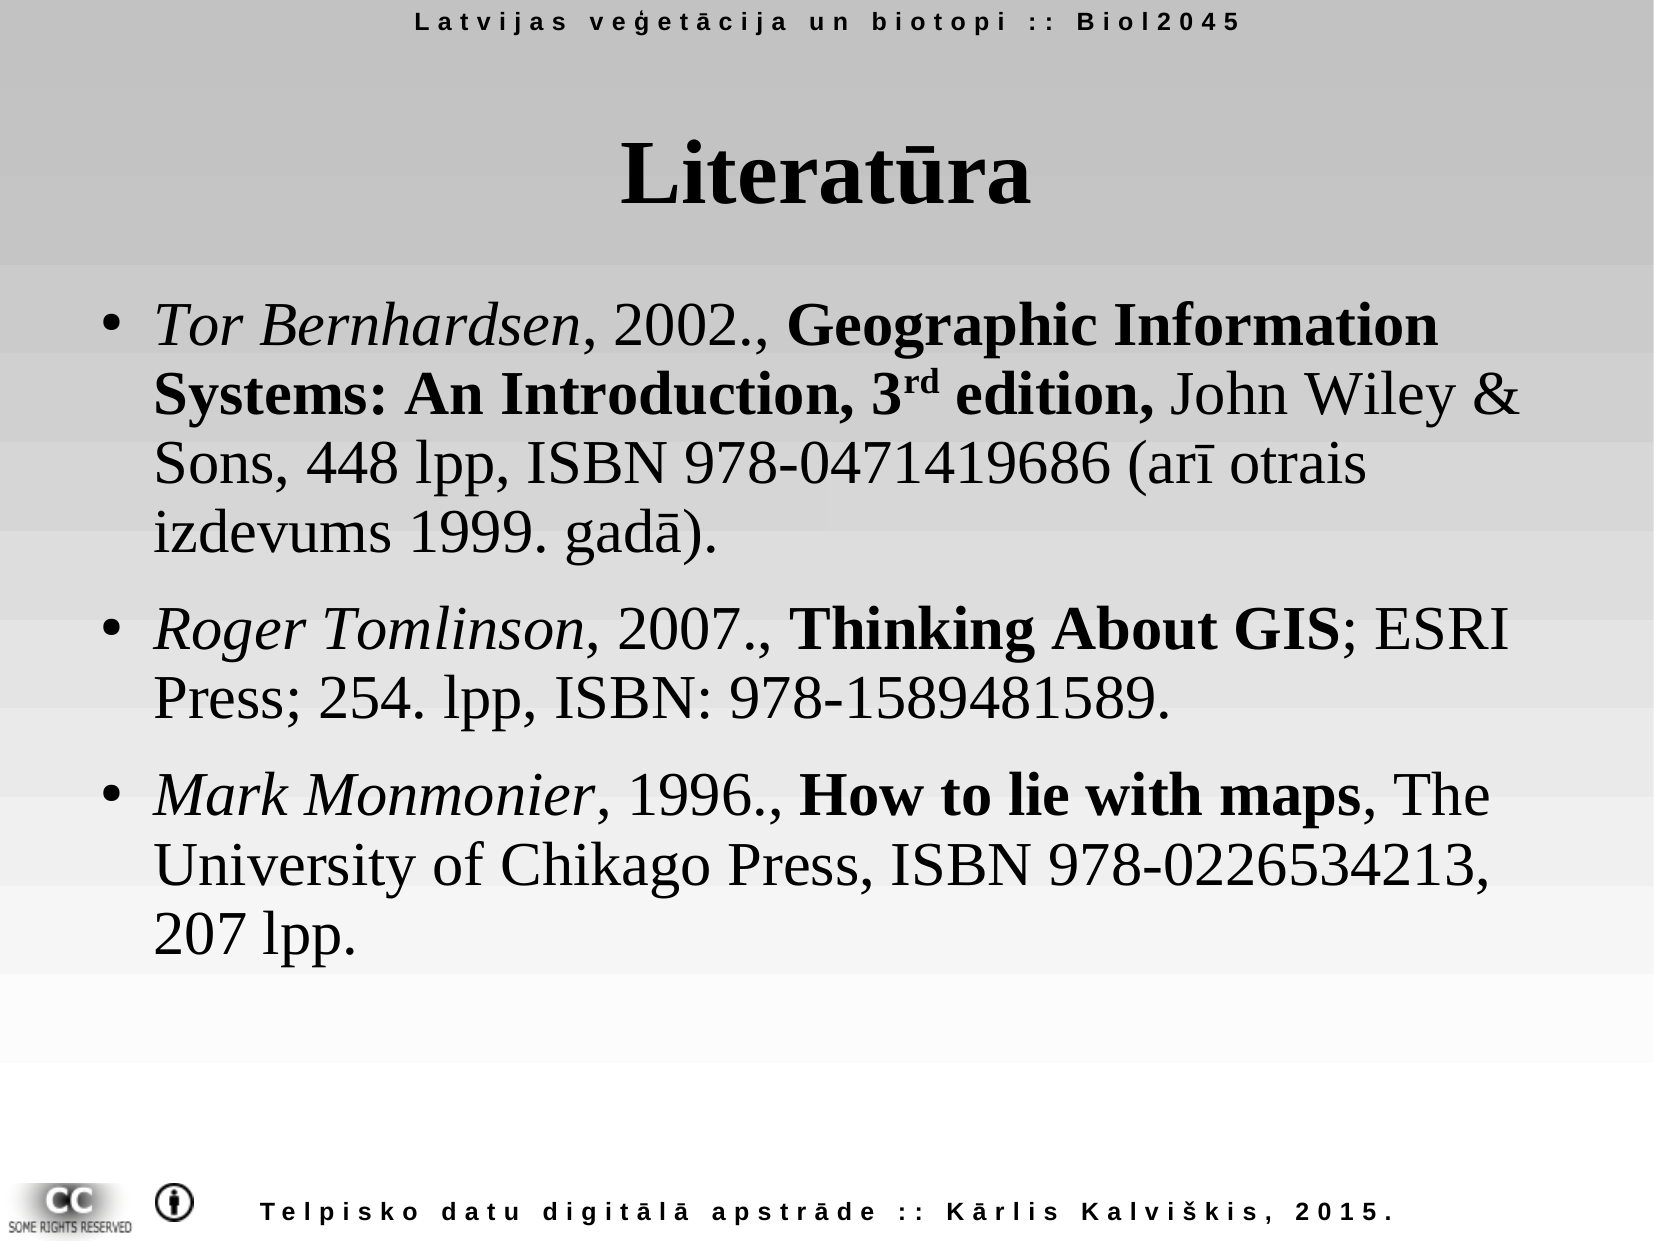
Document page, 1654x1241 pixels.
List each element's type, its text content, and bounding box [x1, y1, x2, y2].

list Tor Bernhardsen, 2002., Geographic Information Systems: An Introduction, 3rd edition, John Wiley & Sons, 448 lpp, ISBN 978-0471419686 (arī otrais izdevums 1999. gadā). Roger Tomlinson, 2007., Thinking About GIS; ESRI Press; 254. lpp, ISBN: 978-1589481589. Mark Monmonier, 1996., How to lie with maps, The University of Chikago Press, ISBN 978-0226534213, 207 lpp. [82, 289, 1571, 1113]
title Literatūra [29, 49, 1625, 296]
picture [0, 0, 1654, 1241]
